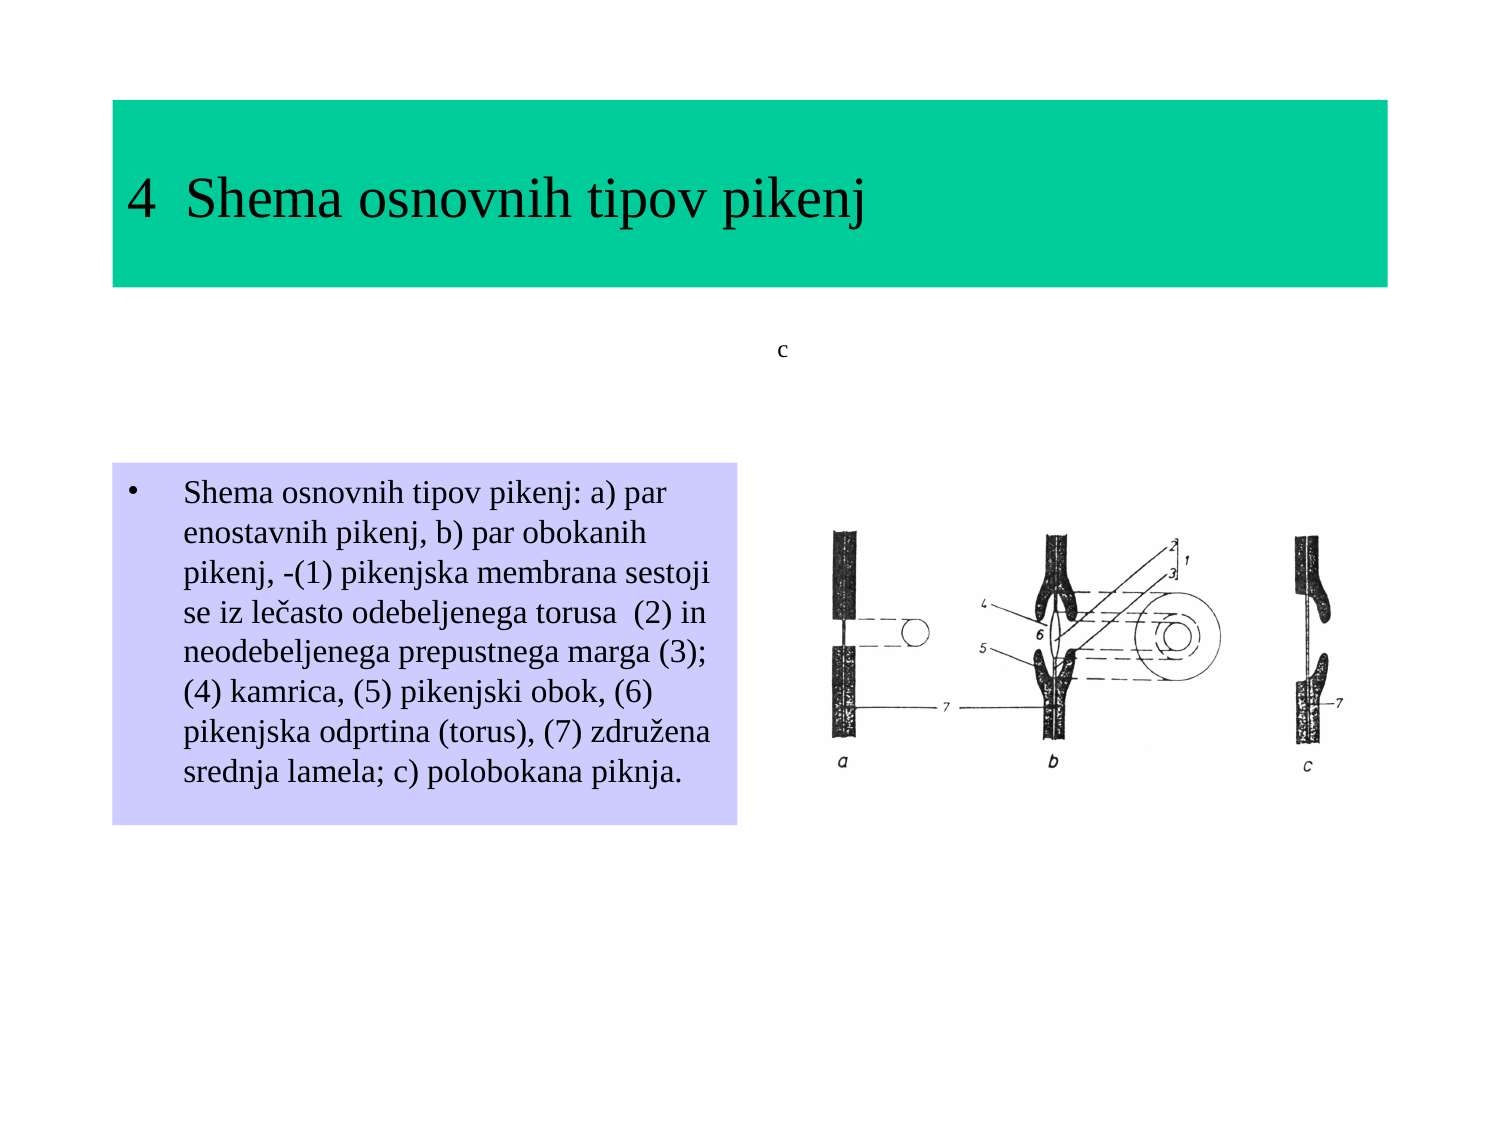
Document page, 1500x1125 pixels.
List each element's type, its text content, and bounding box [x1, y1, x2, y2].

list Shema osnovnih tipov pikenj: a) par enostavnih pikenj, b) par obokanih pikenj, -(1) pikenjska membrana sestoji se iz lečasto odebeljenega torusa (2) in neodebeljenega prepustnega marga (3); (4) kamrica, (5) pikenjski obok, (6) pikenjska odprtina (torus), (7) združena srednja lamela; c) polobokana piknja. [112, 462, 738, 826]
list c [762, 324, 1388, 1001]
picture [800, 512, 1360, 790]
title 4 Shema osnovnih tipov pikenj [112, 99, 1388, 288]
